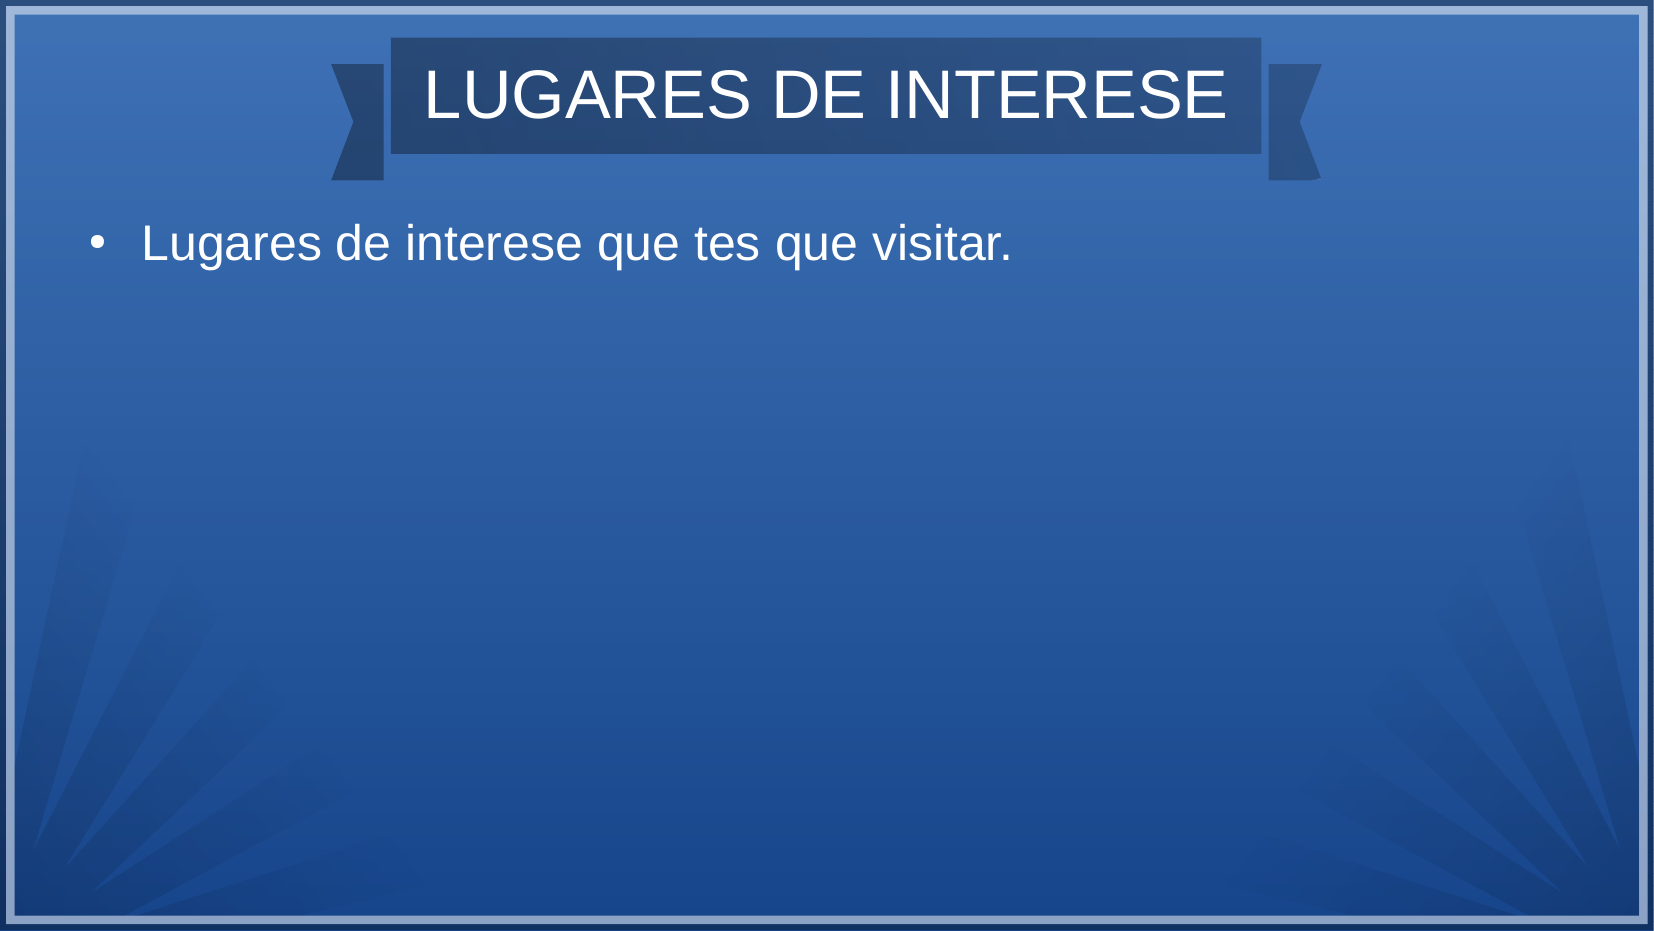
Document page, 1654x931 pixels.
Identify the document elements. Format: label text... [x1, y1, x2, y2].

list Lugares de interese que tes que visitar. [70, 215, 1560, 839]
title LUGARES DE INTERESE [389, 35, 1264, 154]
